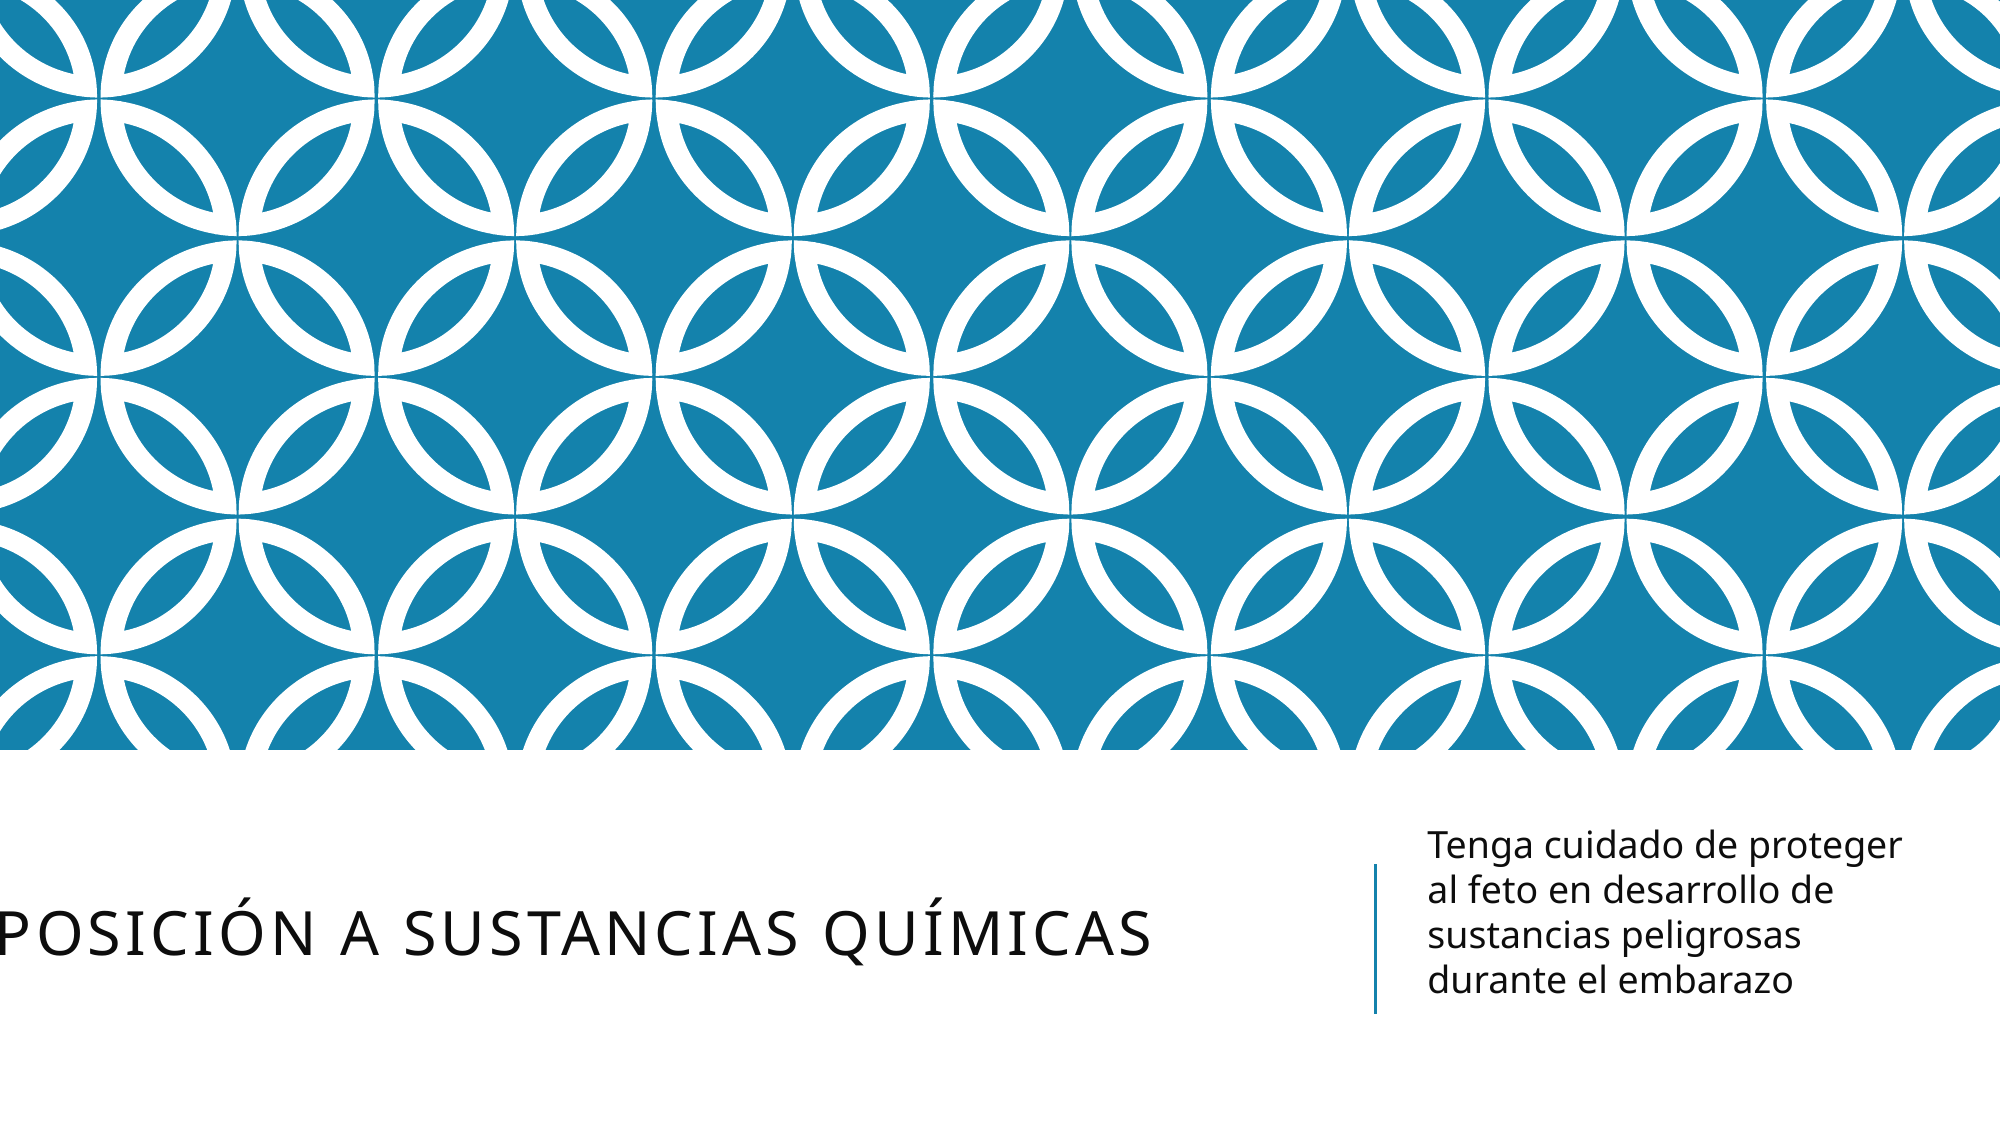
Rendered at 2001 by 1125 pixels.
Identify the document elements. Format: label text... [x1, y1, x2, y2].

title Exposición a sustancias químicas [0, 813, 1179, 1122]
subtitle Tenga cuidado de proteger al feto en desarrollo de sustancias peligrosas durante el embarazo [1412, 813, 1938, 1054]
